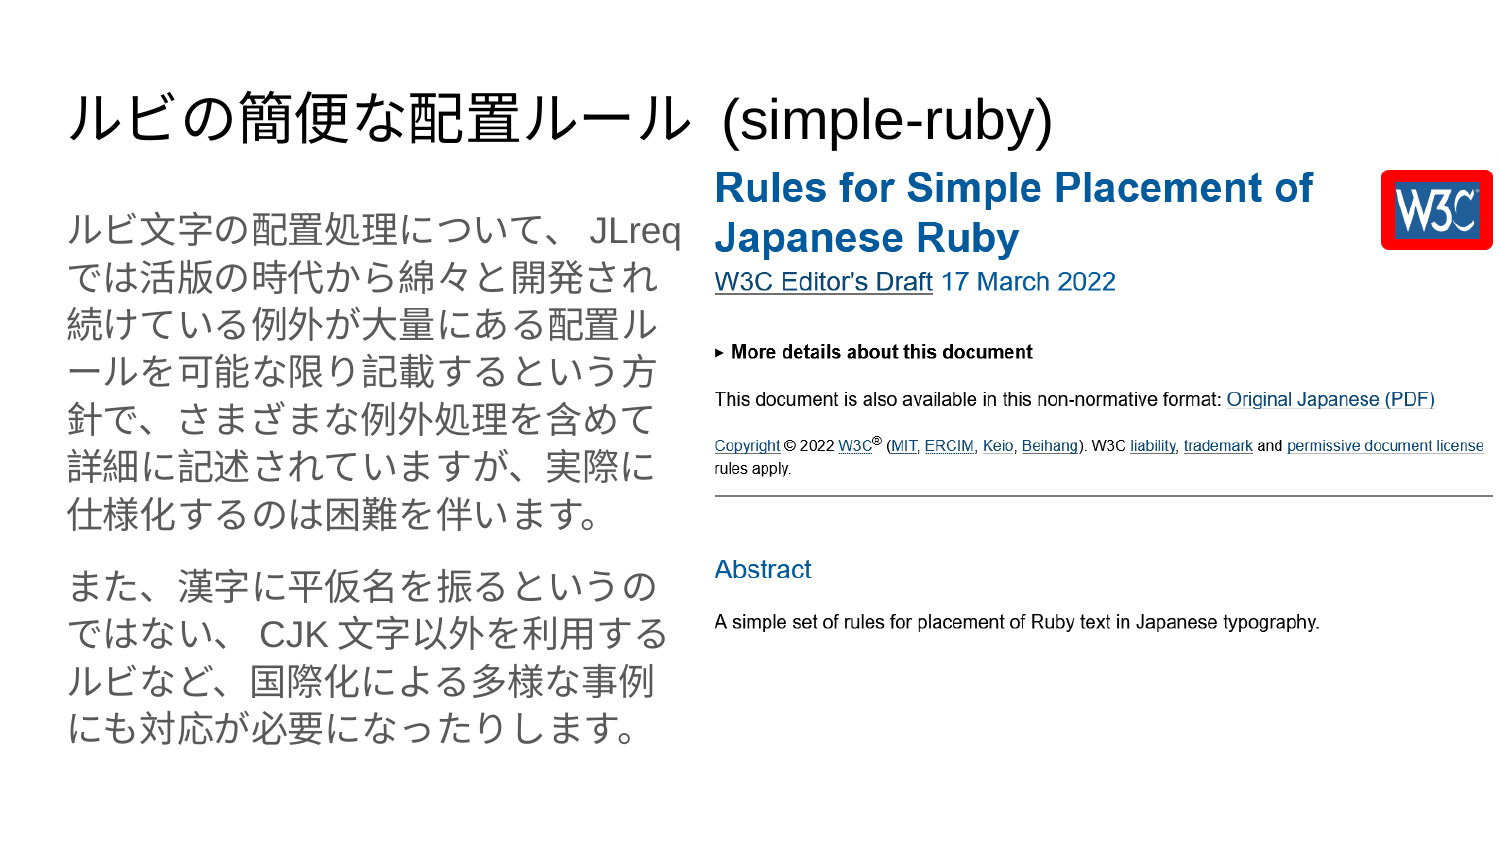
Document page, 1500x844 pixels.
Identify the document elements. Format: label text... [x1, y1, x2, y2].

title ルビの簡便な配置ルール (simple-ruby) [51, 72, 1449, 167]
picture [698, 156, 1500, 645]
list ルビ文字の配置処理について、JLreqでは活版の時代から綿々と開発され続けている例外が大量にある配置ルールを可能な限り記載するという方針で、さまざまな例外処理を含めて詳細に記述されていますが、実際に仕様化するのは困難を伴います。 また、漢字に平仮名を振るというのではない、CJK文字以外を利用するルビなど、国際化による多様な事例にも対応が必要になったりします。 [51, 189, 699, 820]
